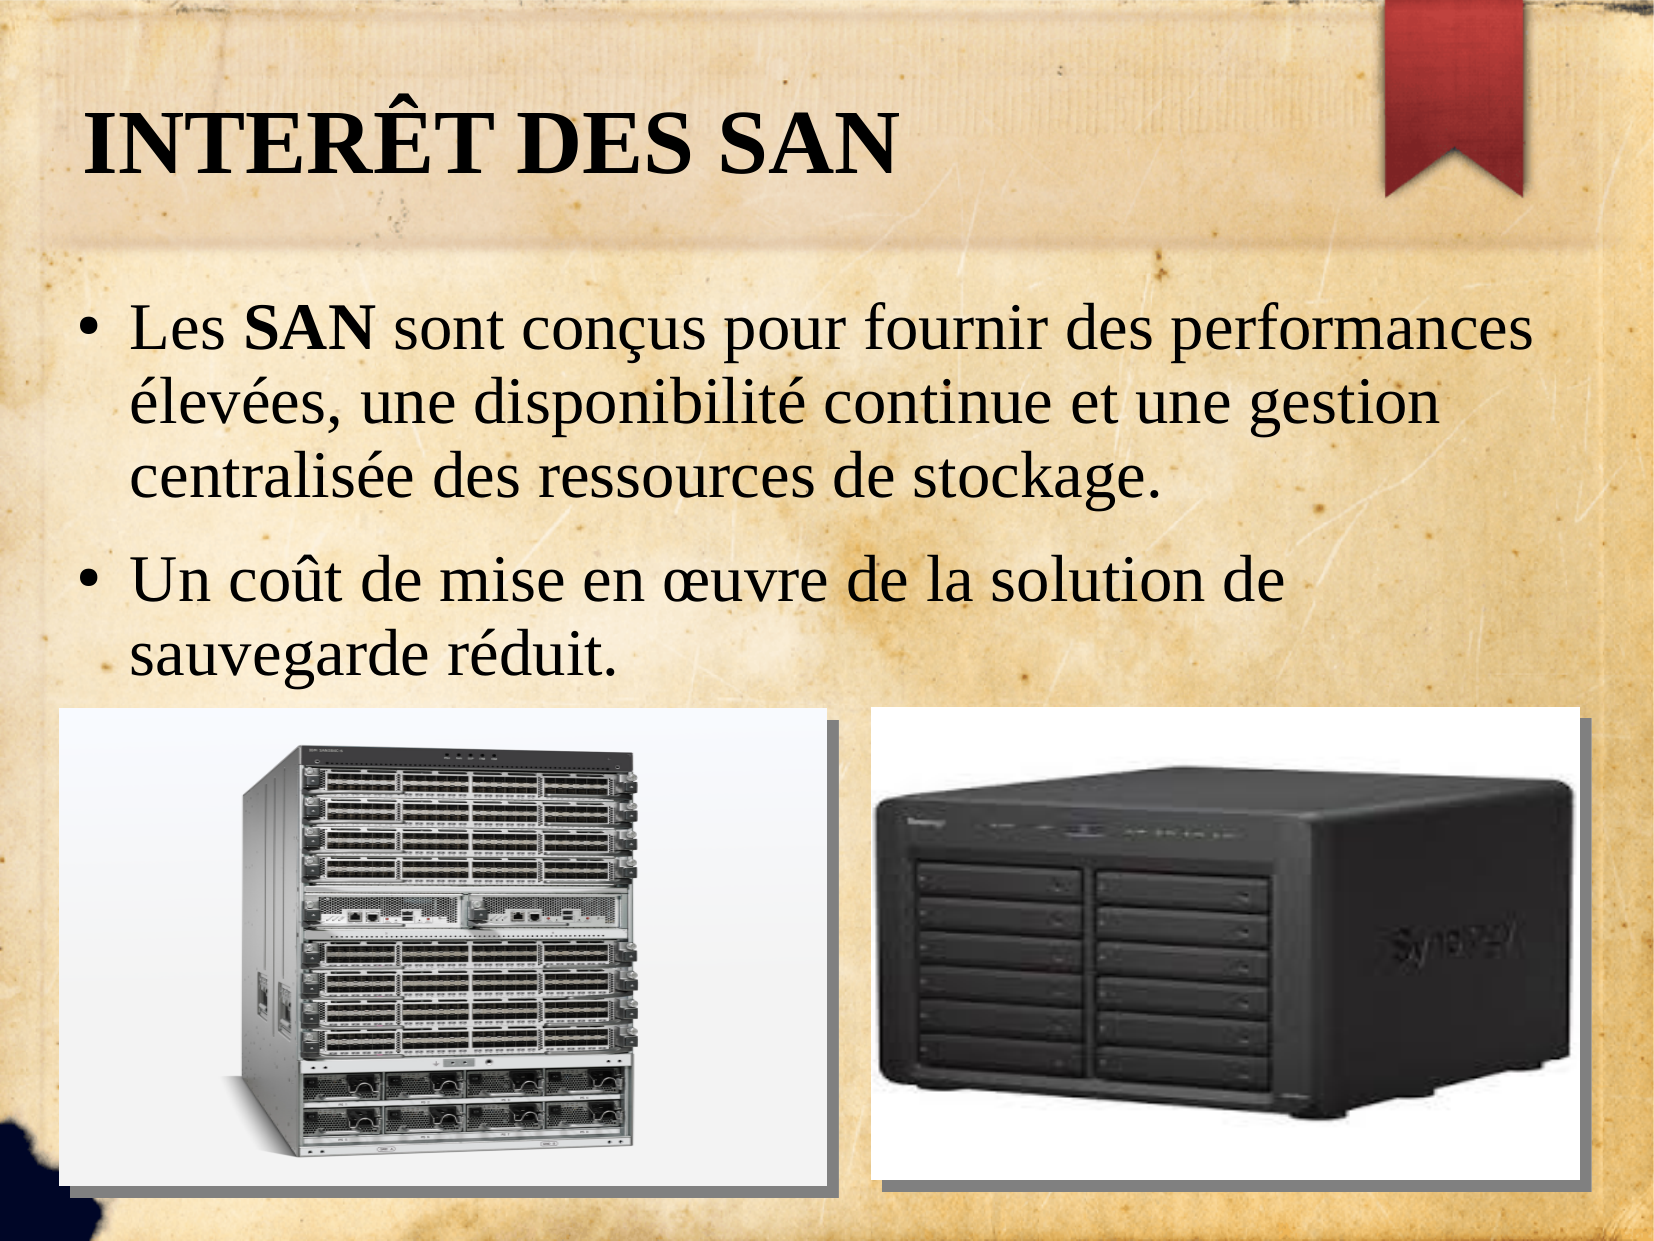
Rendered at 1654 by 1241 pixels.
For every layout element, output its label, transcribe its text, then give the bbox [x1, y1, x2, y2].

title INTERÊT DES SAN [82, 49, 1347, 237]
list Les SAN sont conçus pour fournir des performances élevées, une disponibilité continue et une gestion centralisée des ressources de stockage. Un coût de mise en œuvre de la solution de sauvegarde réduit. [59, 290, 1595, 709]
picture [0, 0, 1654, 1241]
